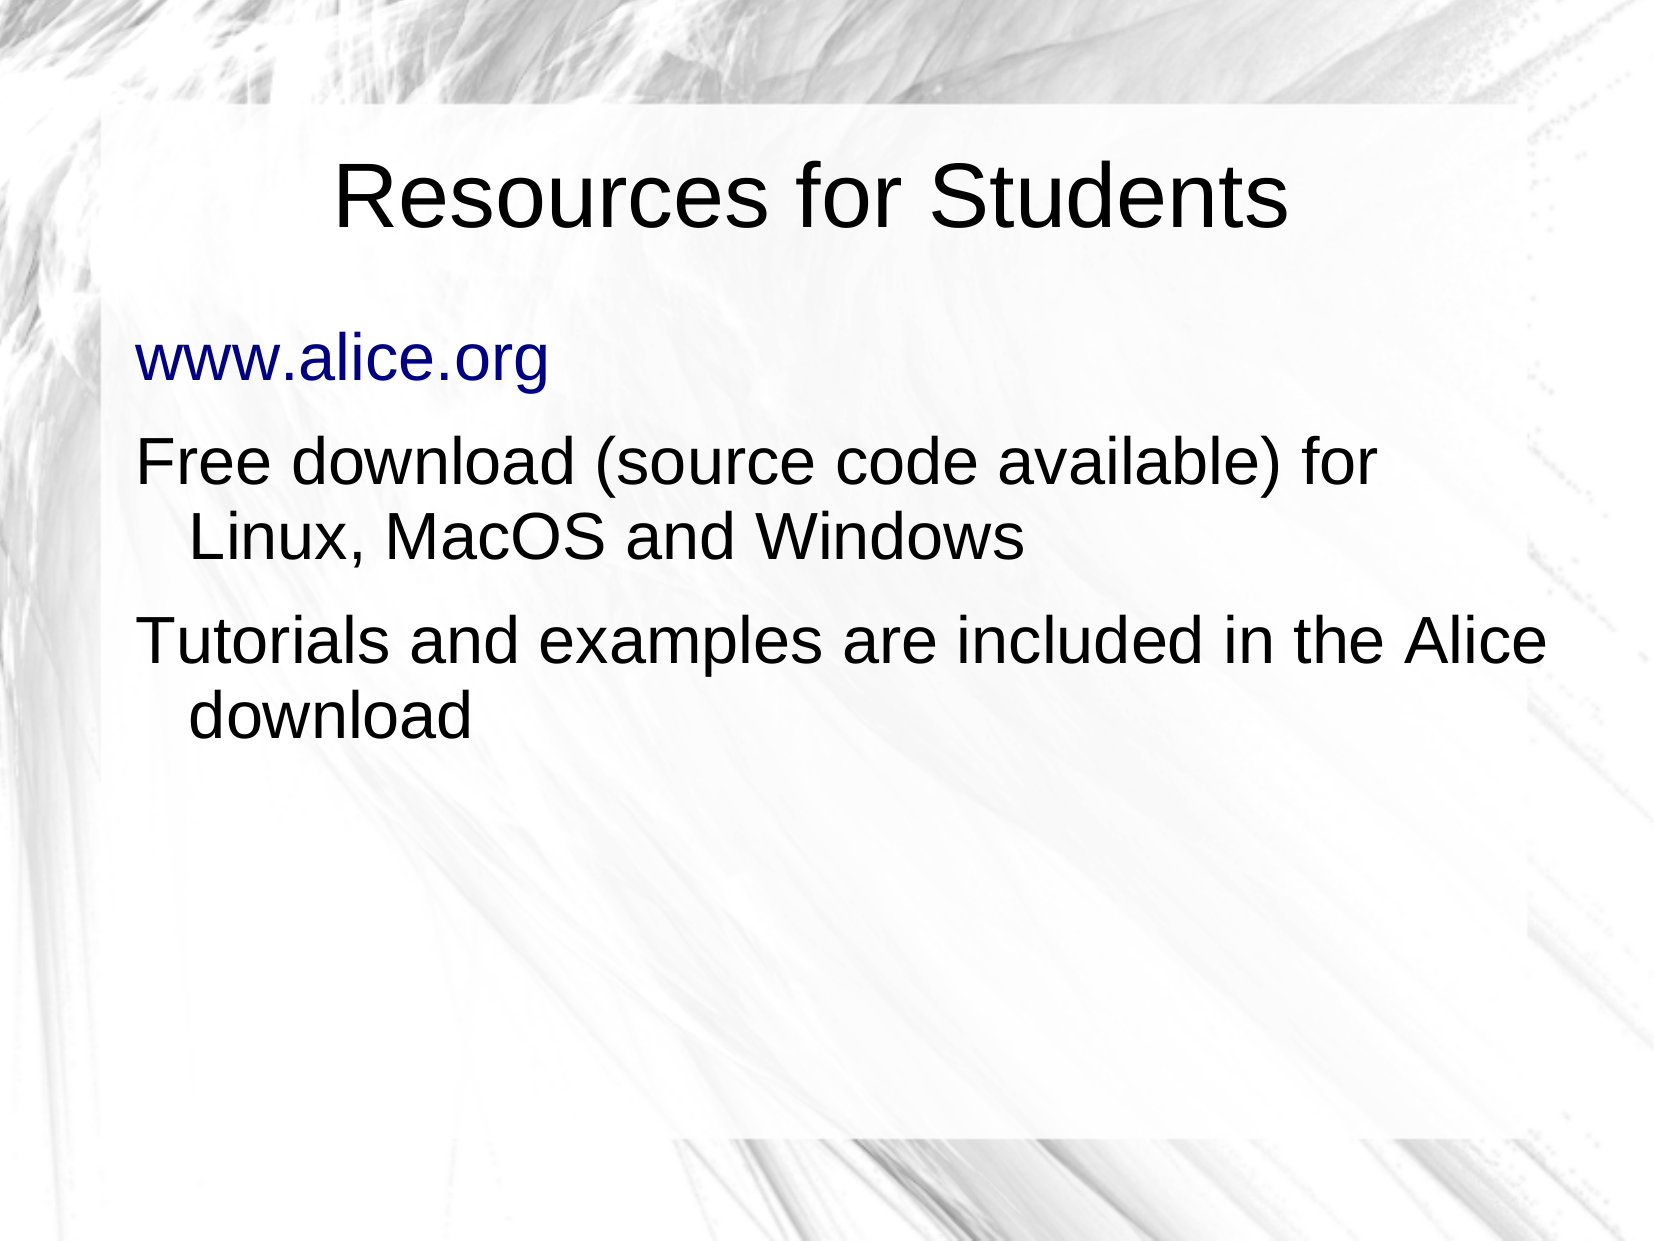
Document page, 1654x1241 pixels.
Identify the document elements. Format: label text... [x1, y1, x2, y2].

list www.alice.org Free download (source code available) for Linux, MacOS and Windows Tutorials and examples are included in the Alice download [118, 319, 1571, 931]
title Resources for Students [118, 119, 1506, 273]
picture [0, 0, 1654, 1241]
